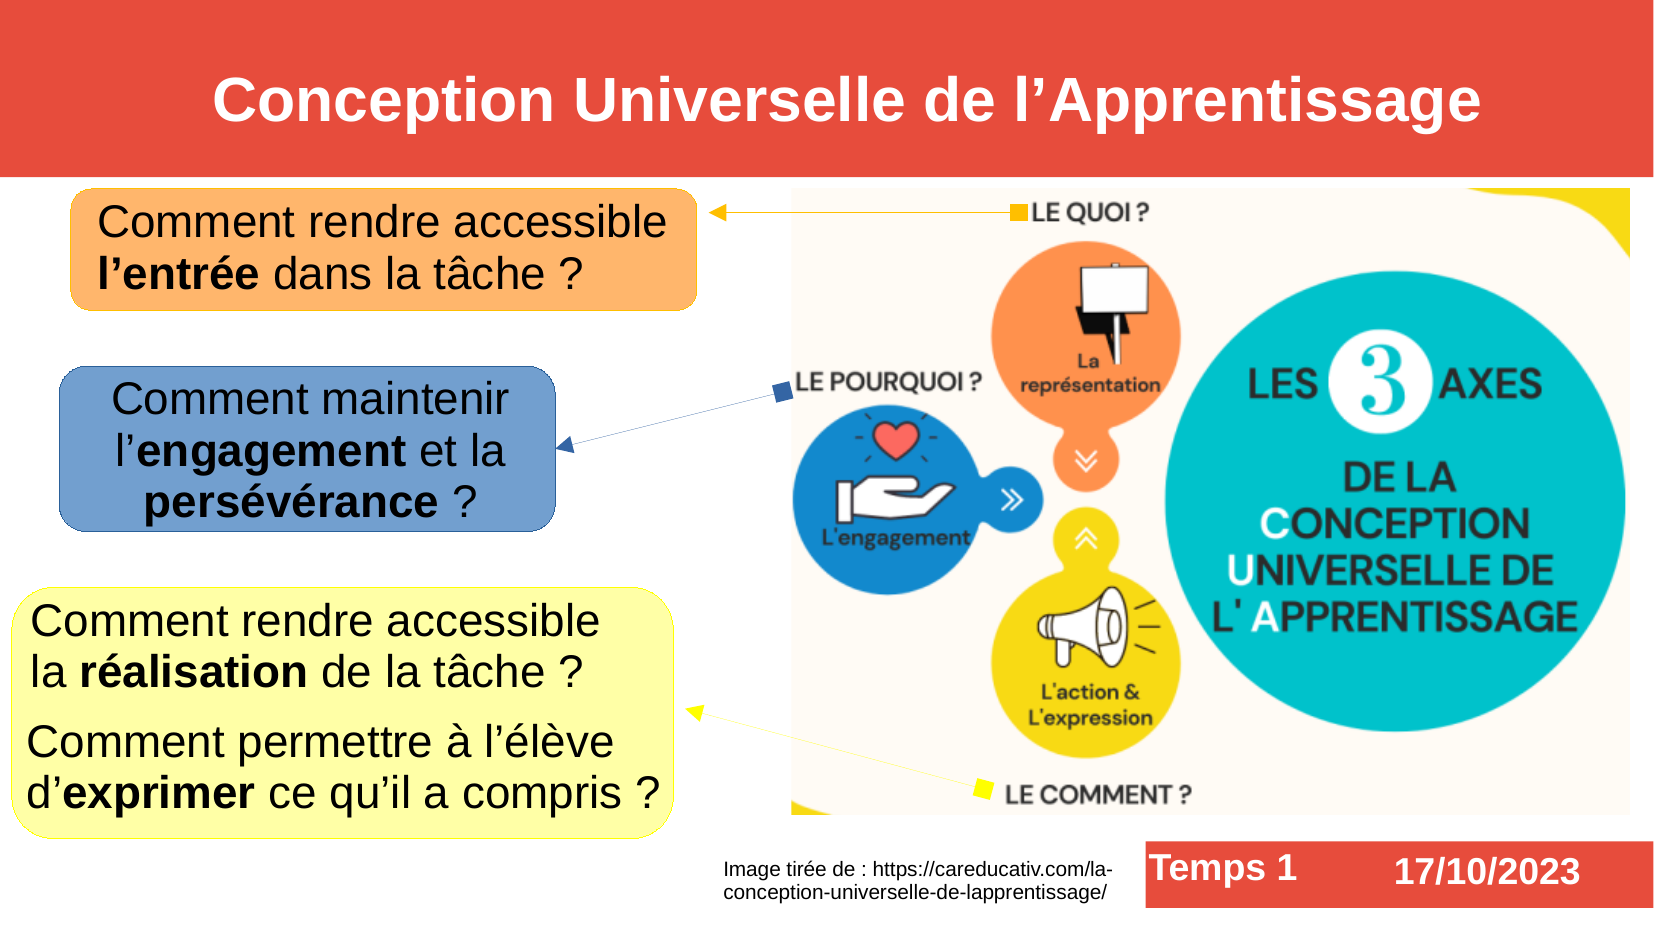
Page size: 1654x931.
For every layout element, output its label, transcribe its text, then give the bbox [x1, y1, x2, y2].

text_box [11, 611, 16, 708]
text_box Comment permettre à l’élève d’exprimer ce qu’il a compris ? [11, 708, 697, 878]
title Conception Universelle de l’Apprentissage [212, 23, 1630, 135]
text_box [662, 600, 674, 708]
text_box [70, 191, 82, 309]
text_box Comment maintenir l’engagement et la persévérance ? [70, 366, 551, 535]
text_box Temps 1 [1133, 838, 1335, 931]
text_box Comment rendre accessible la réalisation de la tâche ? [16, 587, 662, 708]
picture [791, 188, 1630, 815]
text_box Image tirée de : https://careducativ.com/la-conception-universelle-de-lapprentissage/ [708, 850, 1133, 912]
text_box Comment rendre accessible l’entrée dans la tâche ? [82, 188, 728, 311]
text_box [551, 379, 556, 519]
text_box [59, 371, 70, 526]
